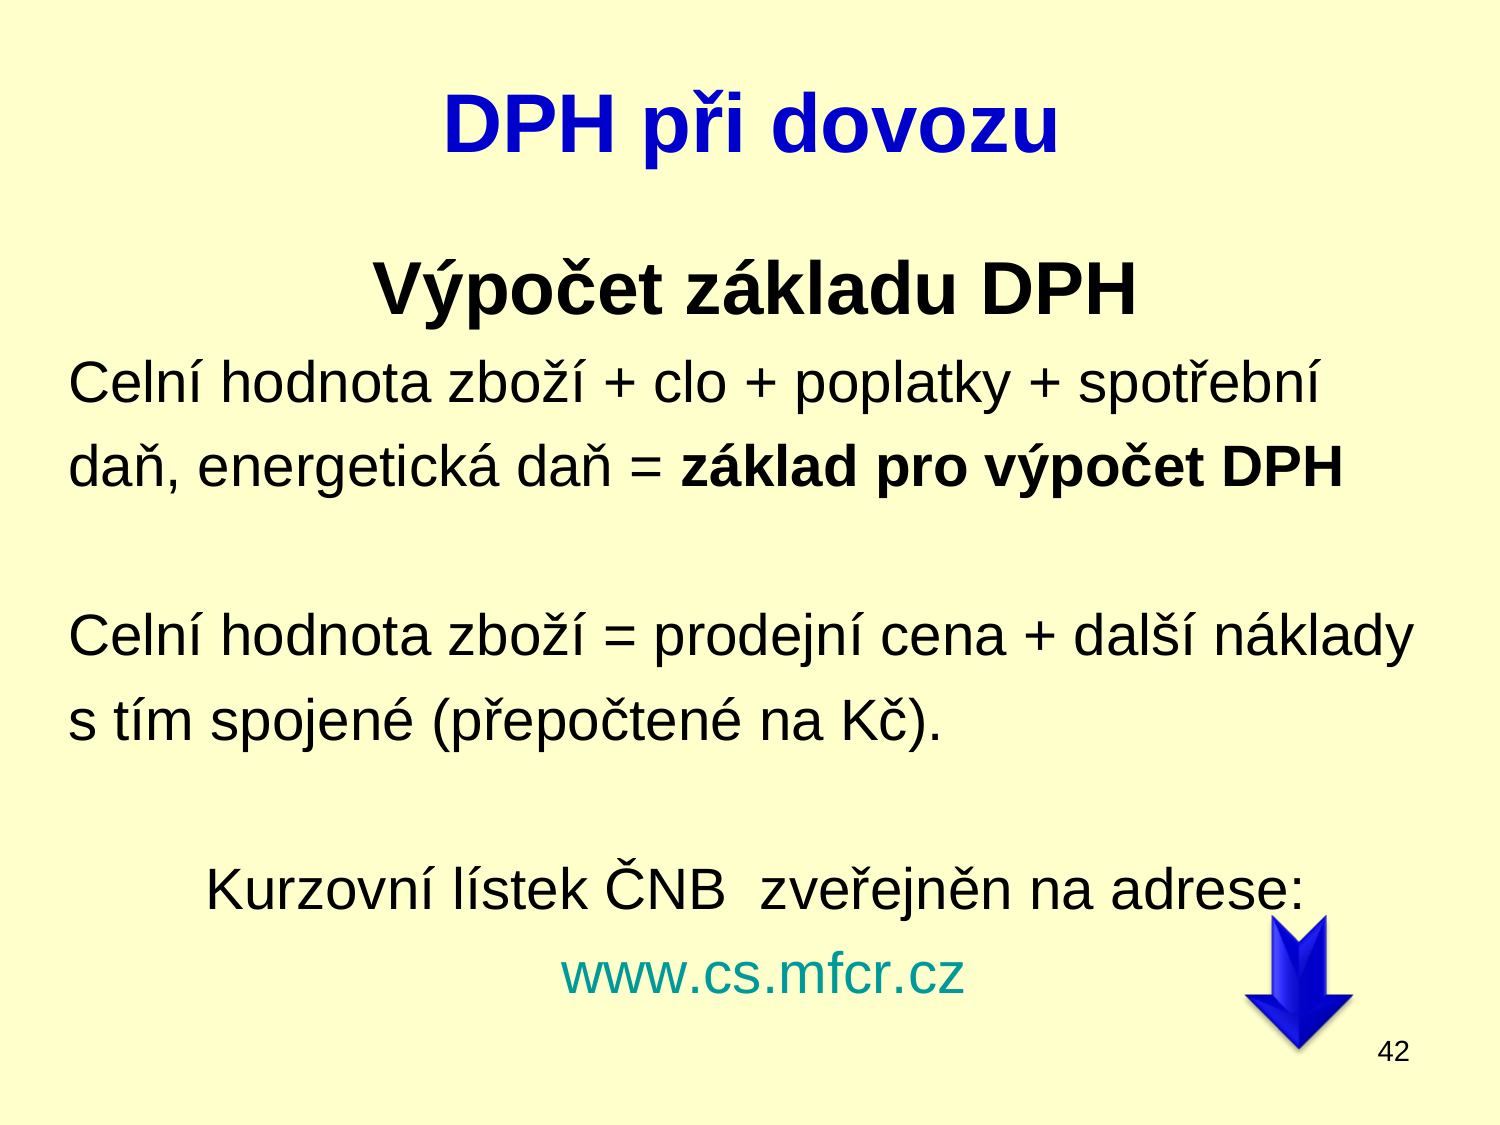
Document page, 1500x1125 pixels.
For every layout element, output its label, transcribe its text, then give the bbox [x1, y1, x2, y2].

text_box <číslo> [1074, 1024, 1426, 1103]
picture [1235, 910, 1363, 1063]
list Výpočet základu DPH Celní hodnota zboží + clo + poplatky + spotřební daň, energetická daň = základ pro výpočet DPH Celní hodnota zboží = prodejní cena + další náklady s tím spojené (přepočtené na Kč). Kurzovní lístek ČNB zveřejněn na adrese: www.cs.mfcr.cz [53, 231, 1459, 1125]
title DPH při dovozu [76, 42, 1427, 197]
